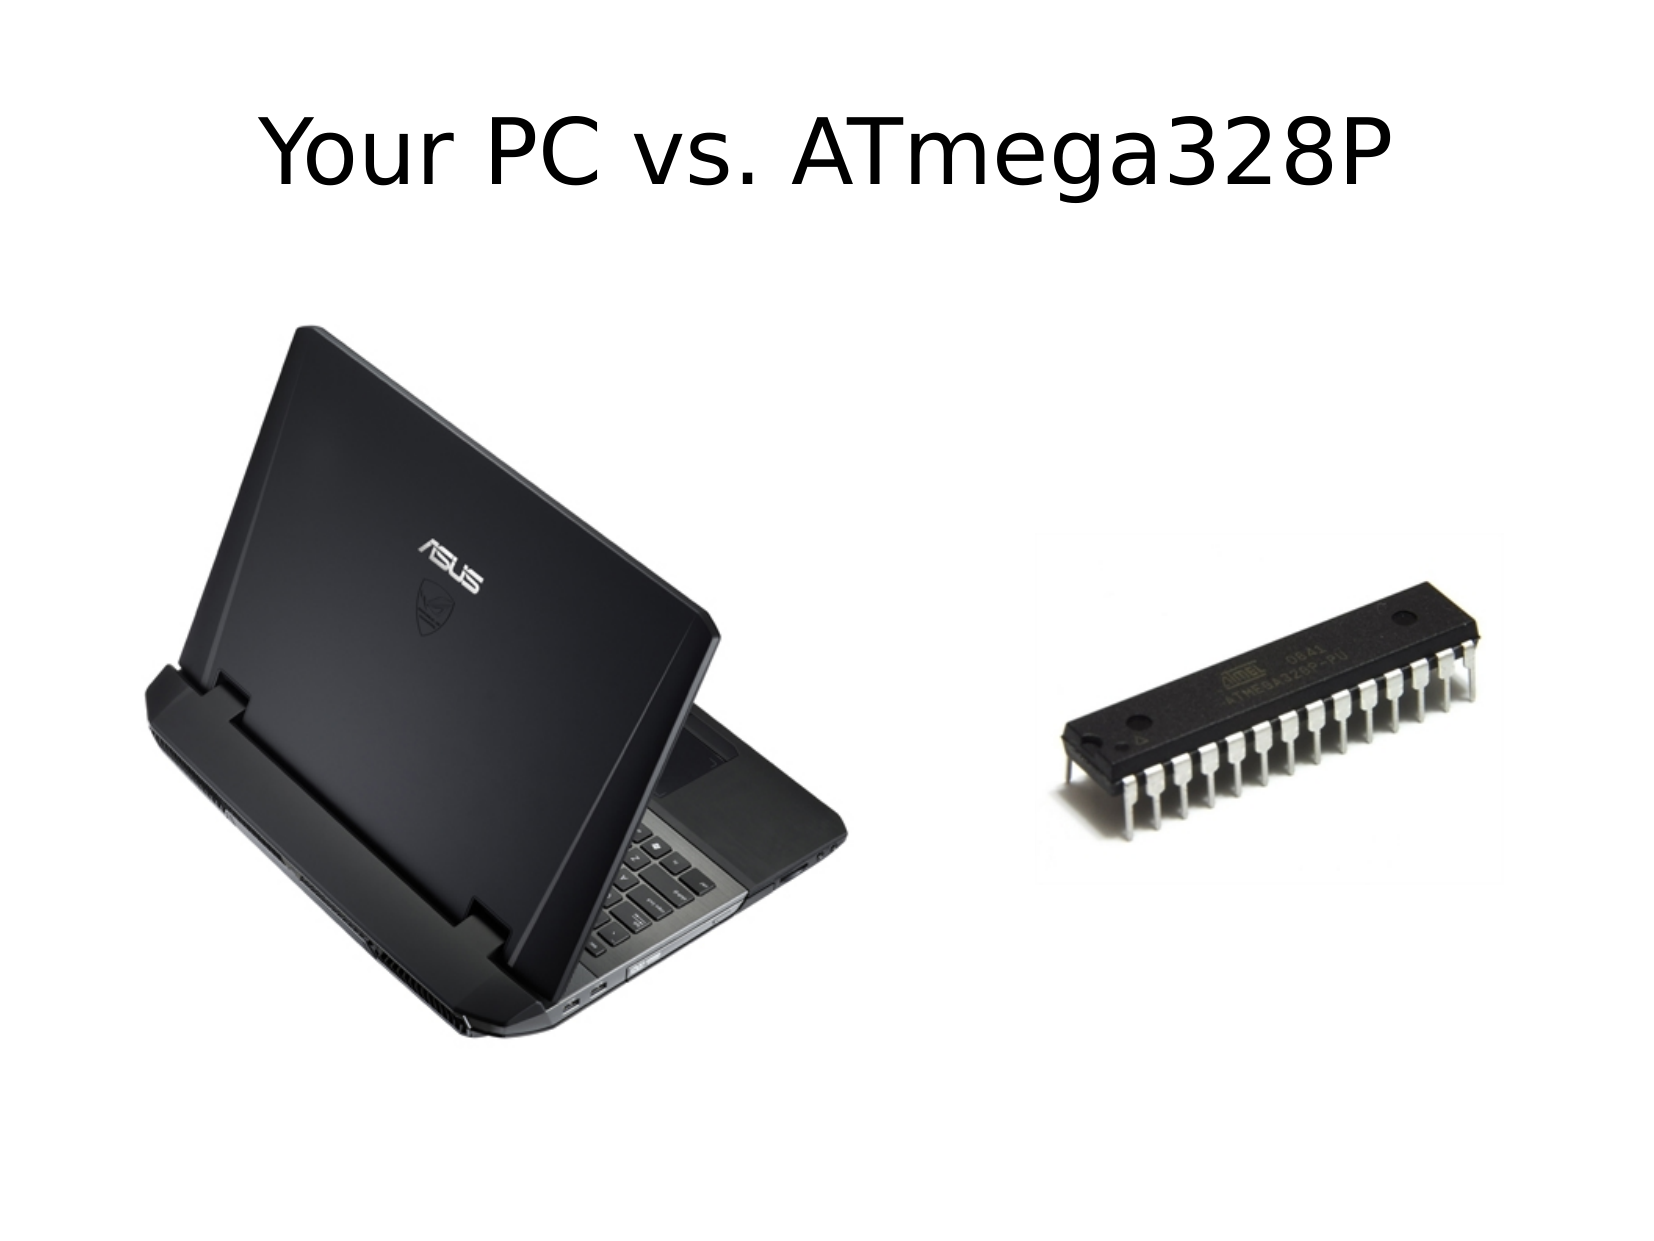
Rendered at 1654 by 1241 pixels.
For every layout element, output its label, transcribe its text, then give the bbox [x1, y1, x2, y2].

picture [1035, 533, 1504, 886]
picture [103, 298, 886, 1081]
title Your PC vs. ATmega328P [82, 49, 1571, 257]
